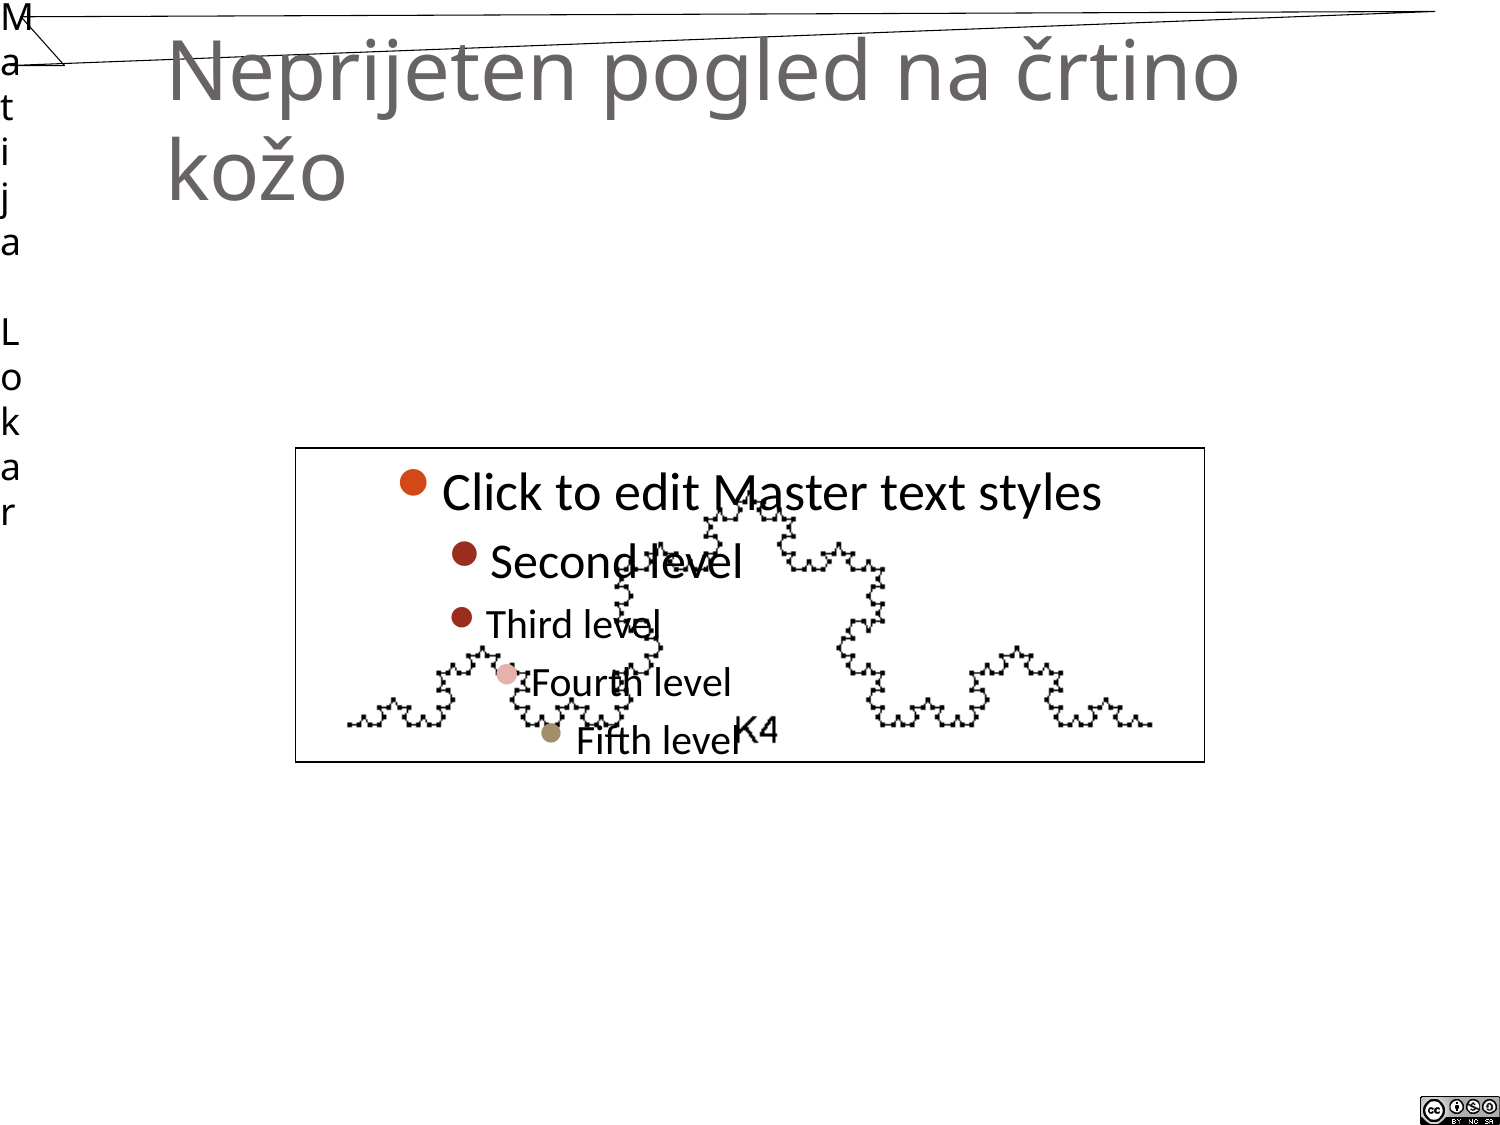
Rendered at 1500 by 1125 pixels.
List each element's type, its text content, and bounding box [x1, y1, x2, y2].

picture [296, 448, 1204, 762]
title Neprijeten pogled na črtino kožo [150, 45, 1425, 233]
picture [1420, 1096, 1500, 1125]
